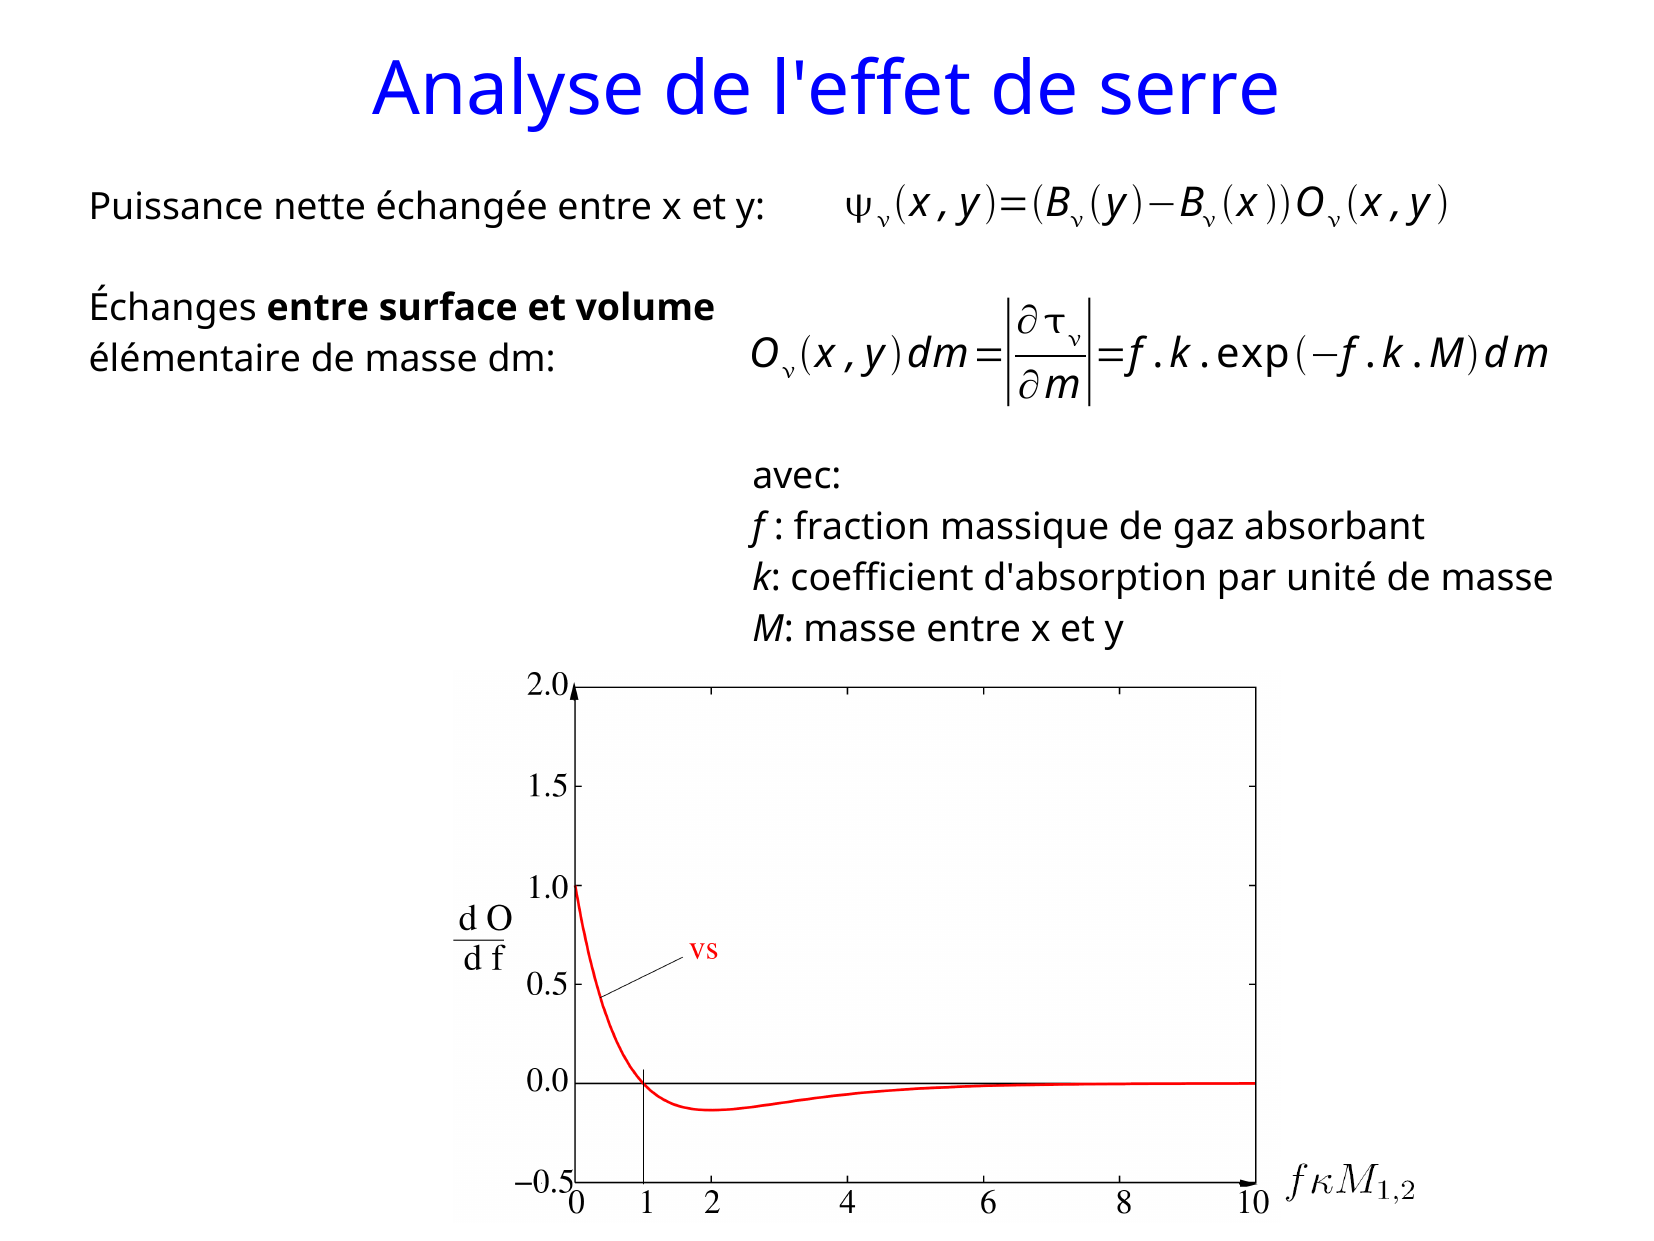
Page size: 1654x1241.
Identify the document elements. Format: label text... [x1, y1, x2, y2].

text_box Échanges entre surface et volume élémentaire de masse dm: [73, 272, 738, 376]
picture [453, 670, 1417, 1223]
text_box Puissance nette échangée entre x et y: [73, 172, 812, 232]
text_box avec: f : fraction massique de gaz absorbant k: coefficient d'absorption par unité de masse M: masse entre x et y [737, 441, 1639, 632]
chart [837, 178, 1455, 236]
title Analyse de l'effet de serre [82, 16, 1571, 155]
chart [742, 295, 1559, 408]
